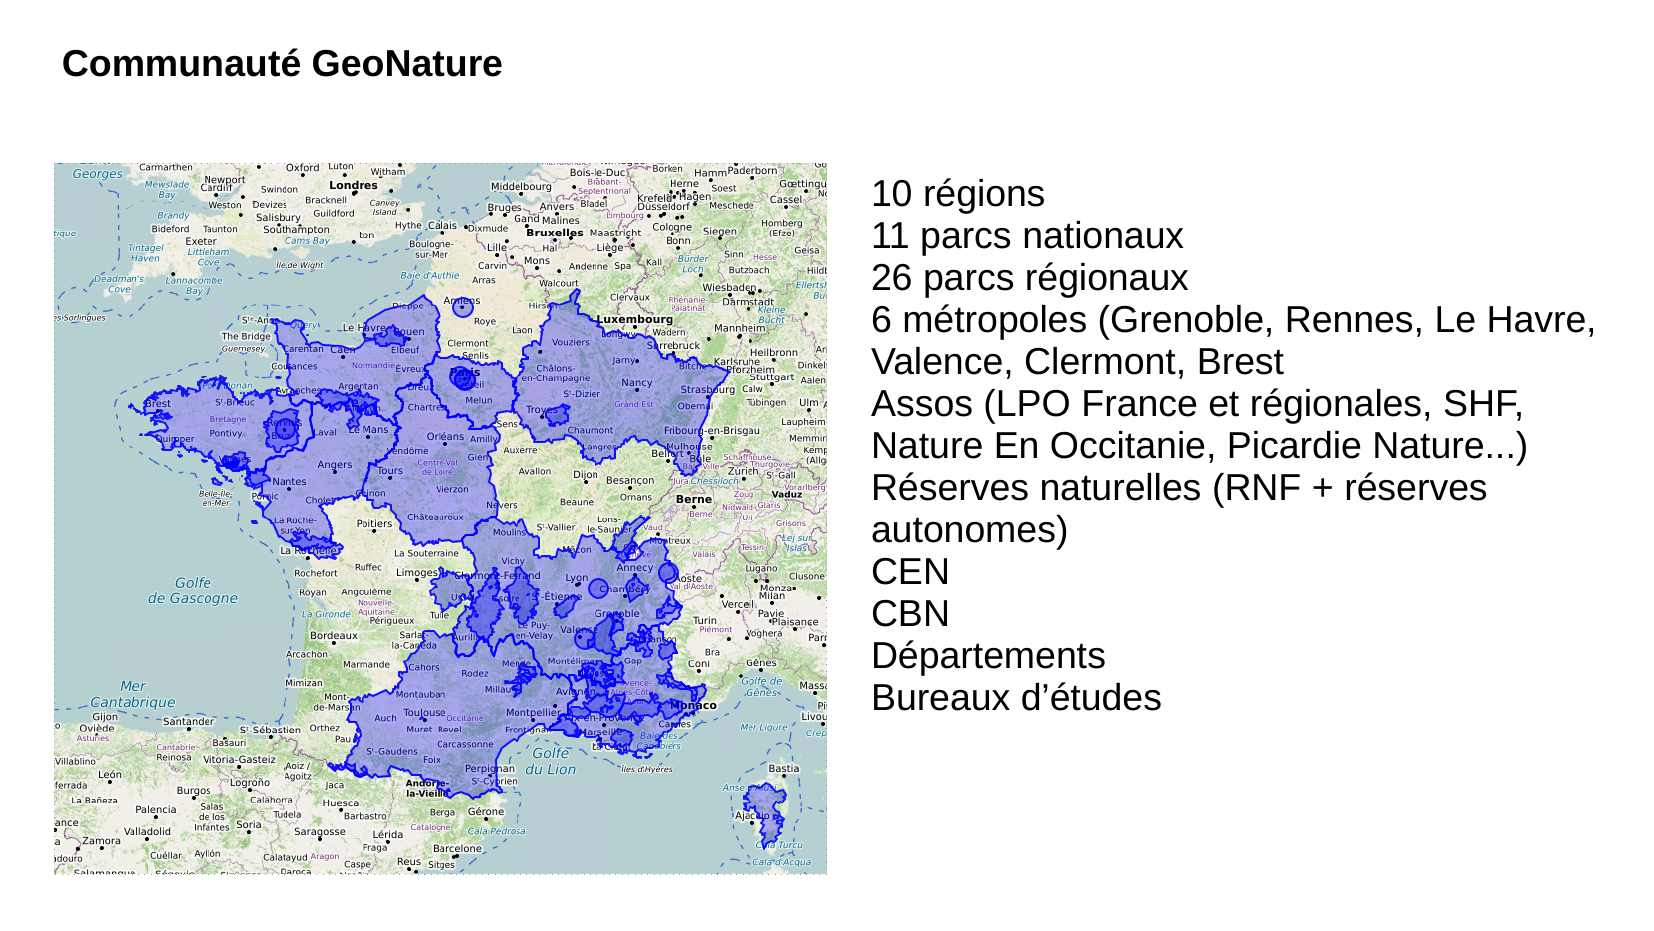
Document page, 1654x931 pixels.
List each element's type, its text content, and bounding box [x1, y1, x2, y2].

text_box Communauté GeoNature [47, 35, 519, 93]
picture [54, 163, 827, 875]
text_box 10 régions 11 parcs nationaux 26 parcs régionaux 6 métropoles (Grenoble, Rennes, Le Havre, Valence, Clermont, Brest Assos (LPO France et régionales, SHF, Nature En Occitanie, Picardie Nature...) Réserves naturelles (RNF + réserves autonomes) CEN CBN Départements Bureaux d’études [856, 165, 1625, 727]
